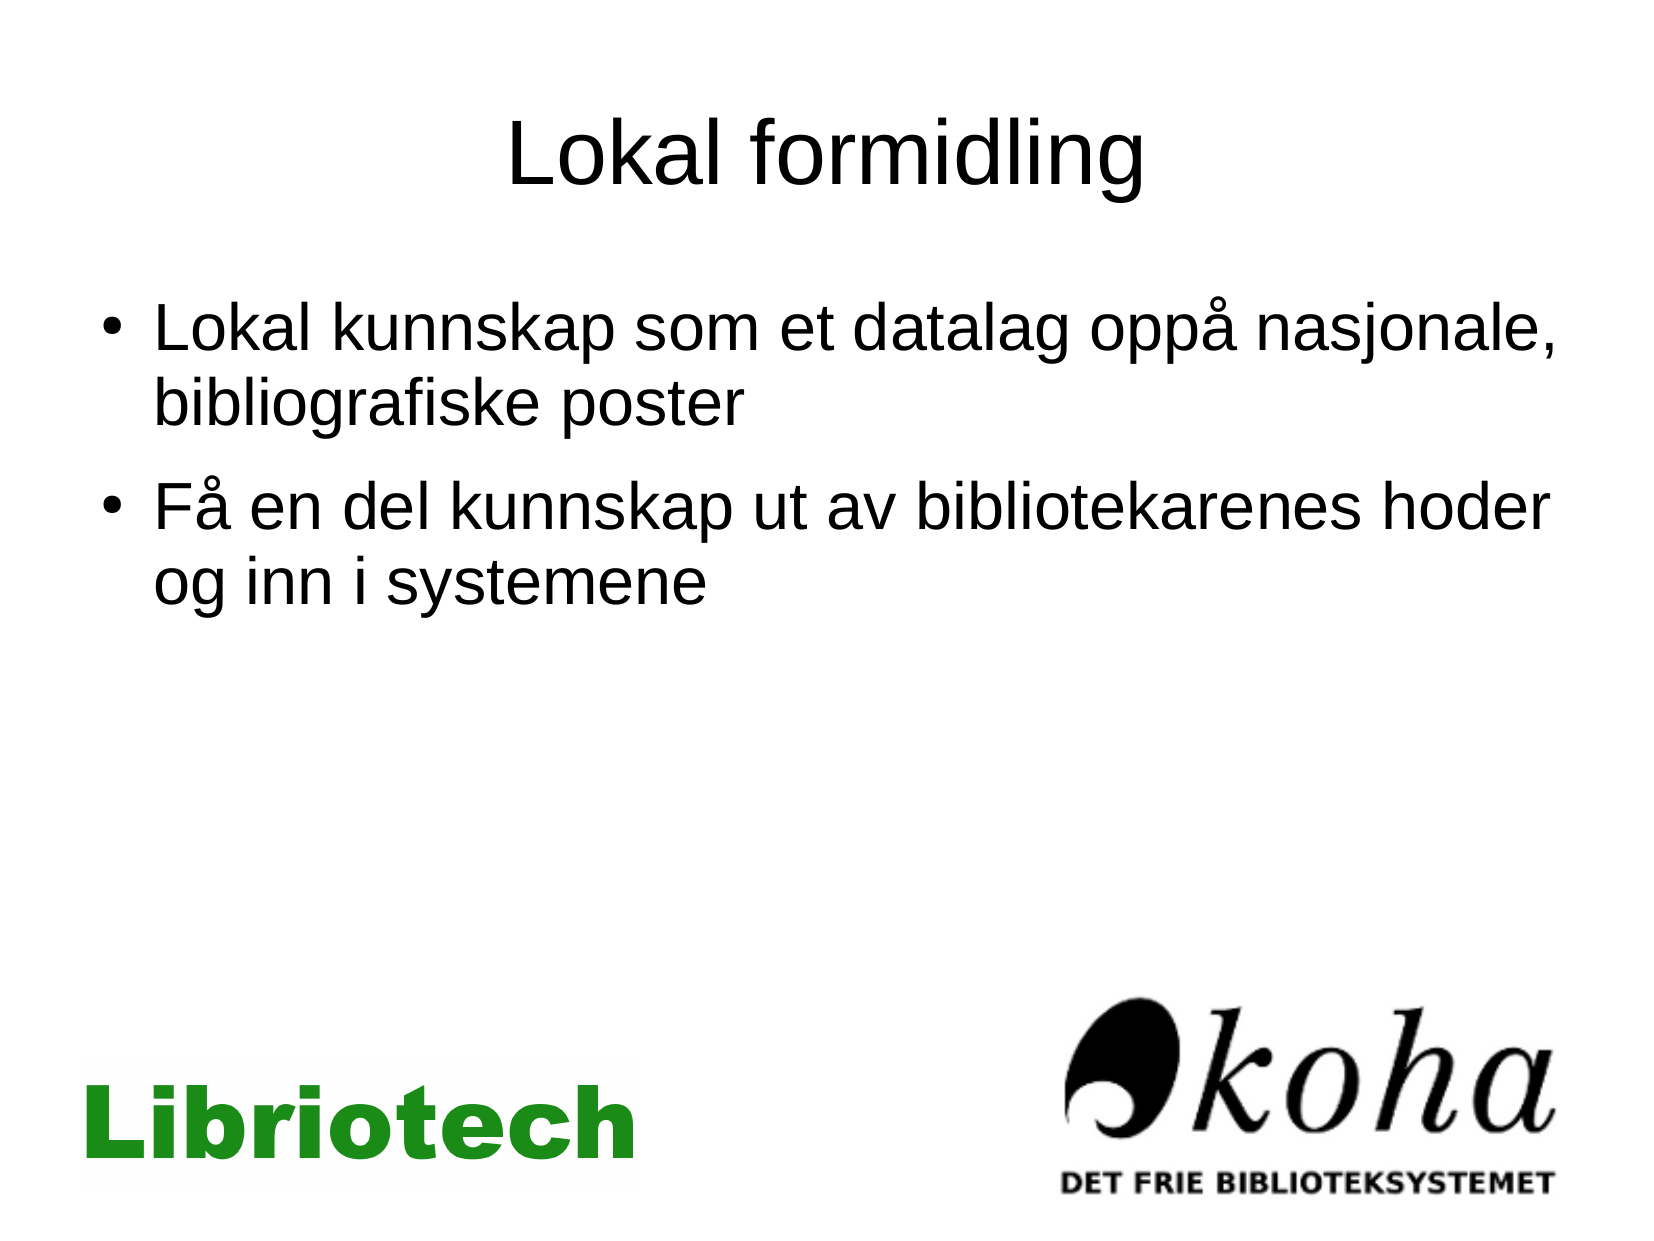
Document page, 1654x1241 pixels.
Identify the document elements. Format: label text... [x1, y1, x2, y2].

title Lokal formidling [82, 49, 1571, 257]
picture [1051, 988, 1568, 1205]
list Lokal kunnskap som et datalag oppå nasjonale, bibliografiske poster Få en del kunnskap ut av bibliotekarenes hoder og inn i systemene [82, 290, 1571, 957]
picture [82, 1062, 639, 1189]
